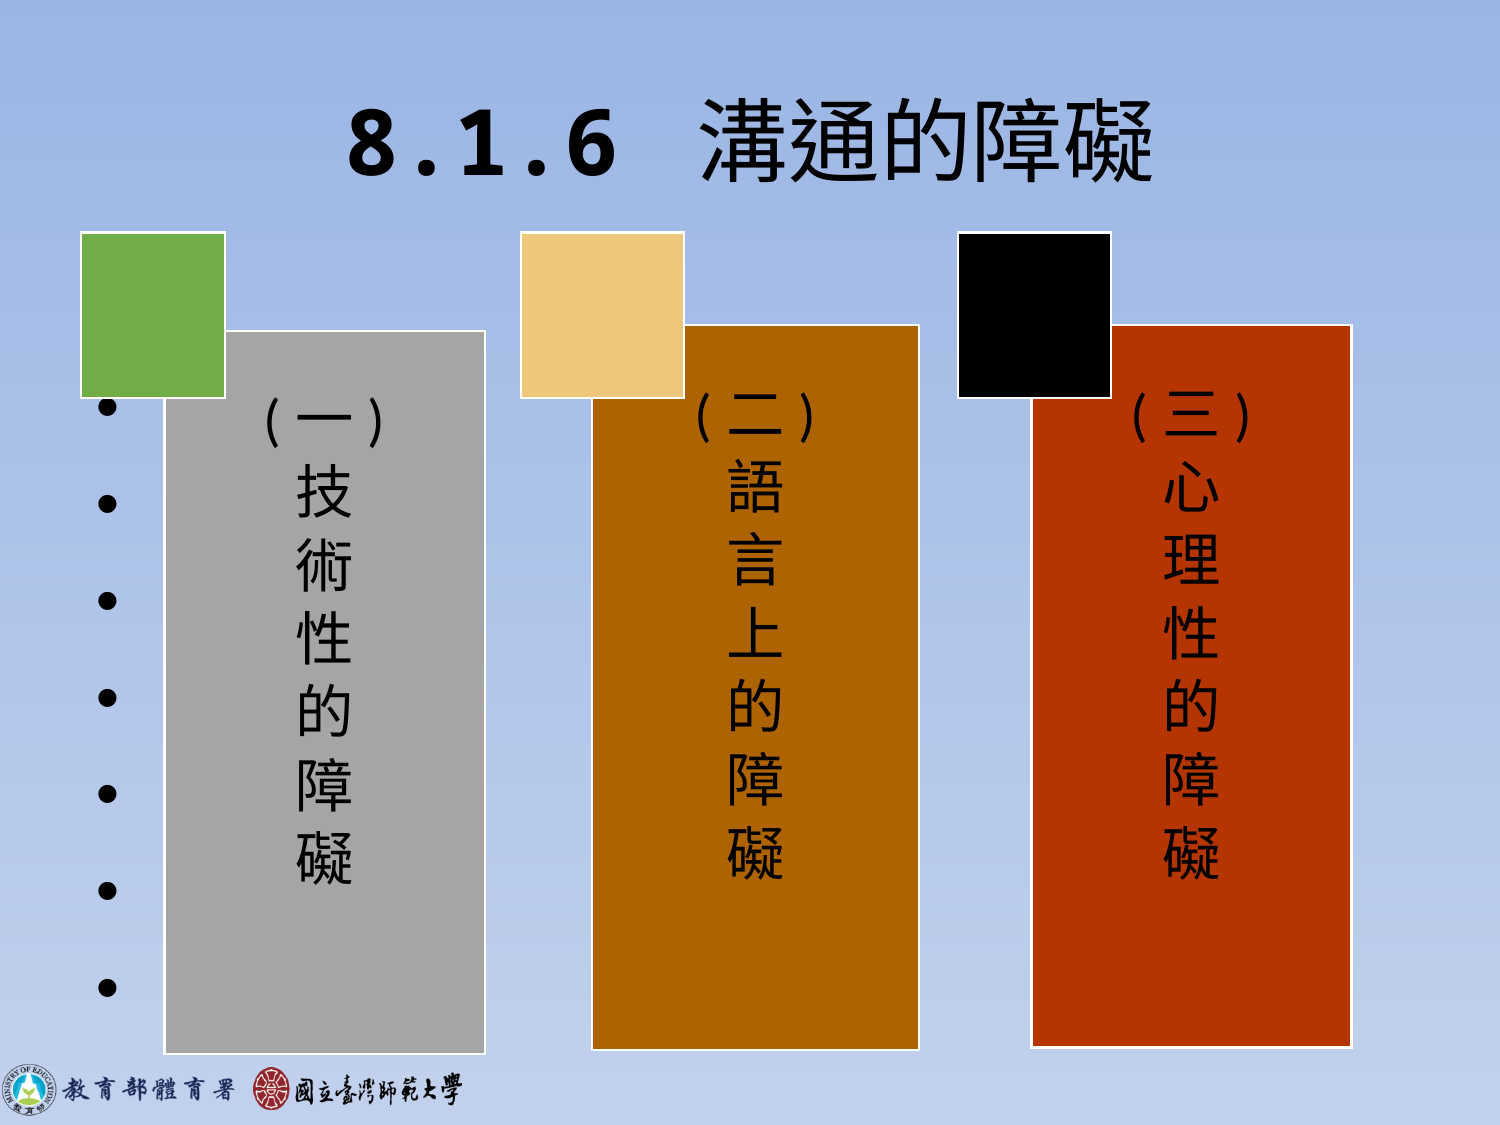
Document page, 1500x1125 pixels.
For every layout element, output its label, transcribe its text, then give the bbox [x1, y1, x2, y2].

list [1111, 262, 1401, 1048]
text_box [958, 233, 1111, 398]
text_box (一) 技 術 性 的 障 礙 [164, 330, 486, 1055]
text_box (二) 語 言 上 的 障 礙 [591, 325, 920, 1051]
list [80, 262, 164, 1048]
title 8.1.6 溝通的障礙 [75, 45, 1426, 233]
text_box (三) 心 理 性 的 障 礙 [1031, 325, 1352, 1048]
list [684, 262, 1031, 1048]
list [225, 262, 591, 1048]
text_box [521, 233, 684, 398]
text_box [81, 233, 225, 398]
